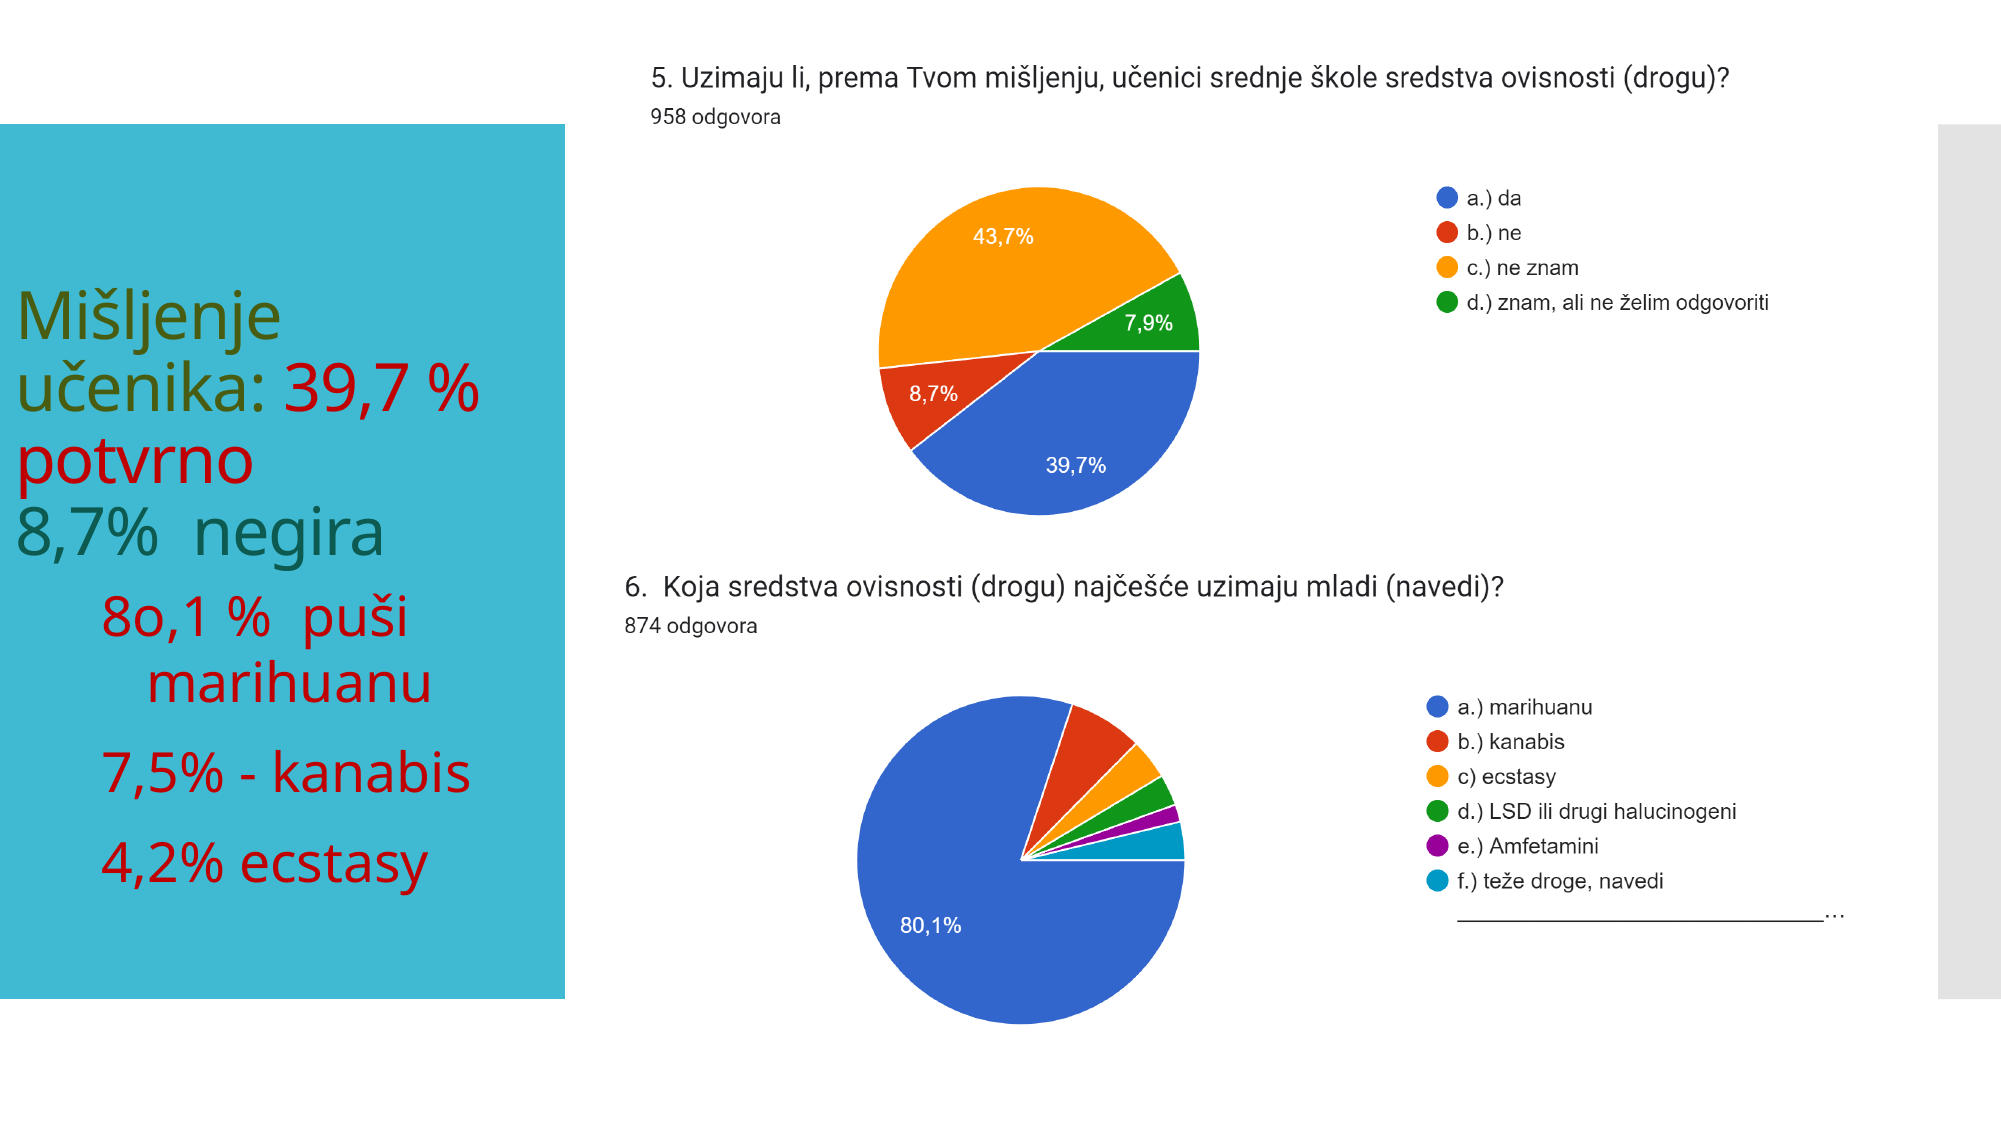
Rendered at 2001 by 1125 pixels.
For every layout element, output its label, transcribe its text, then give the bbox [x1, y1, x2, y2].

title Mišljenje učenika: 39,7 % potvrno 8,7% negira [0, 187, 539, 578]
picture [580, 14, 1918, 1087]
list 8o,1 % puši marihuanu 7,5% - kanabis 4,2% ecstasy [41, 573, 507, 955]
